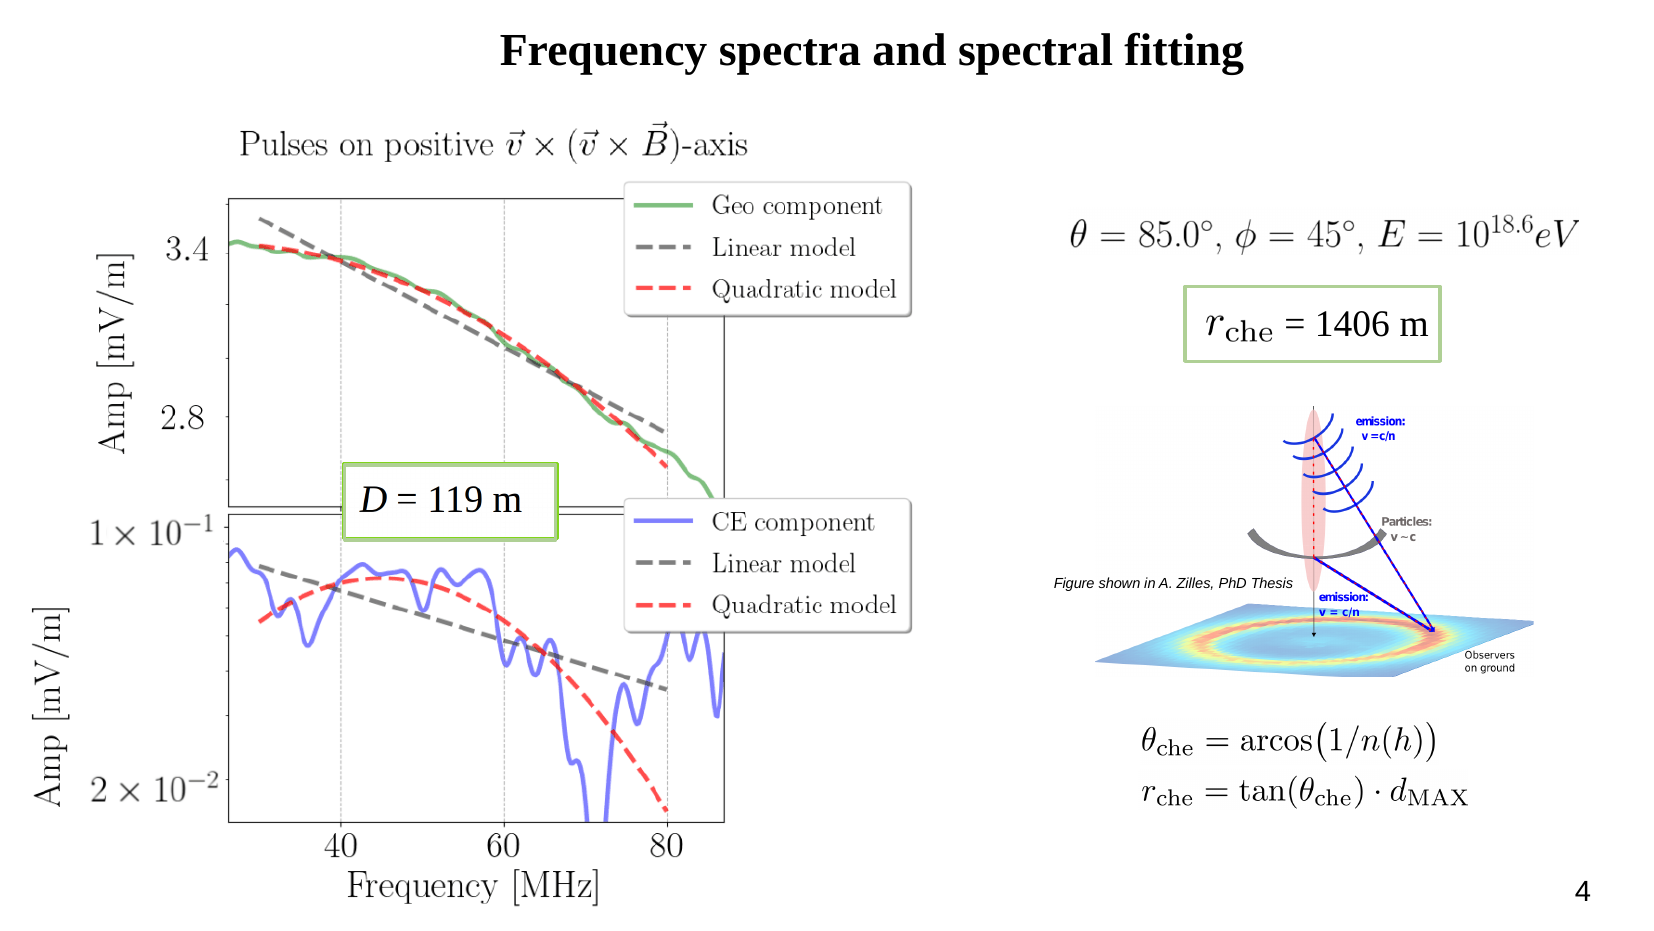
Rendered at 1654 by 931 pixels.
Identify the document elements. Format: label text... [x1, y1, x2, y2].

text_box = 1406 m [1260, 295, 1438, 360]
picture [1138, 769, 1468, 810]
picture [12, 58, 913, 931]
text_box Frequency spectra and spectral fitting [485, 17, 1606, 185]
text_box = 1406 m [1260, 295, 1516, 406]
text_box <number> [1560, 867, 1654, 916]
picture [1202, 295, 1276, 348]
text_box Figure shown in A. Zilles, PhD Thesis [1035, 567, 1426, 616]
picture [1140, 718, 1439, 765]
picture [1068, 207, 1579, 255]
picture [1095, 406, 1534, 677]
